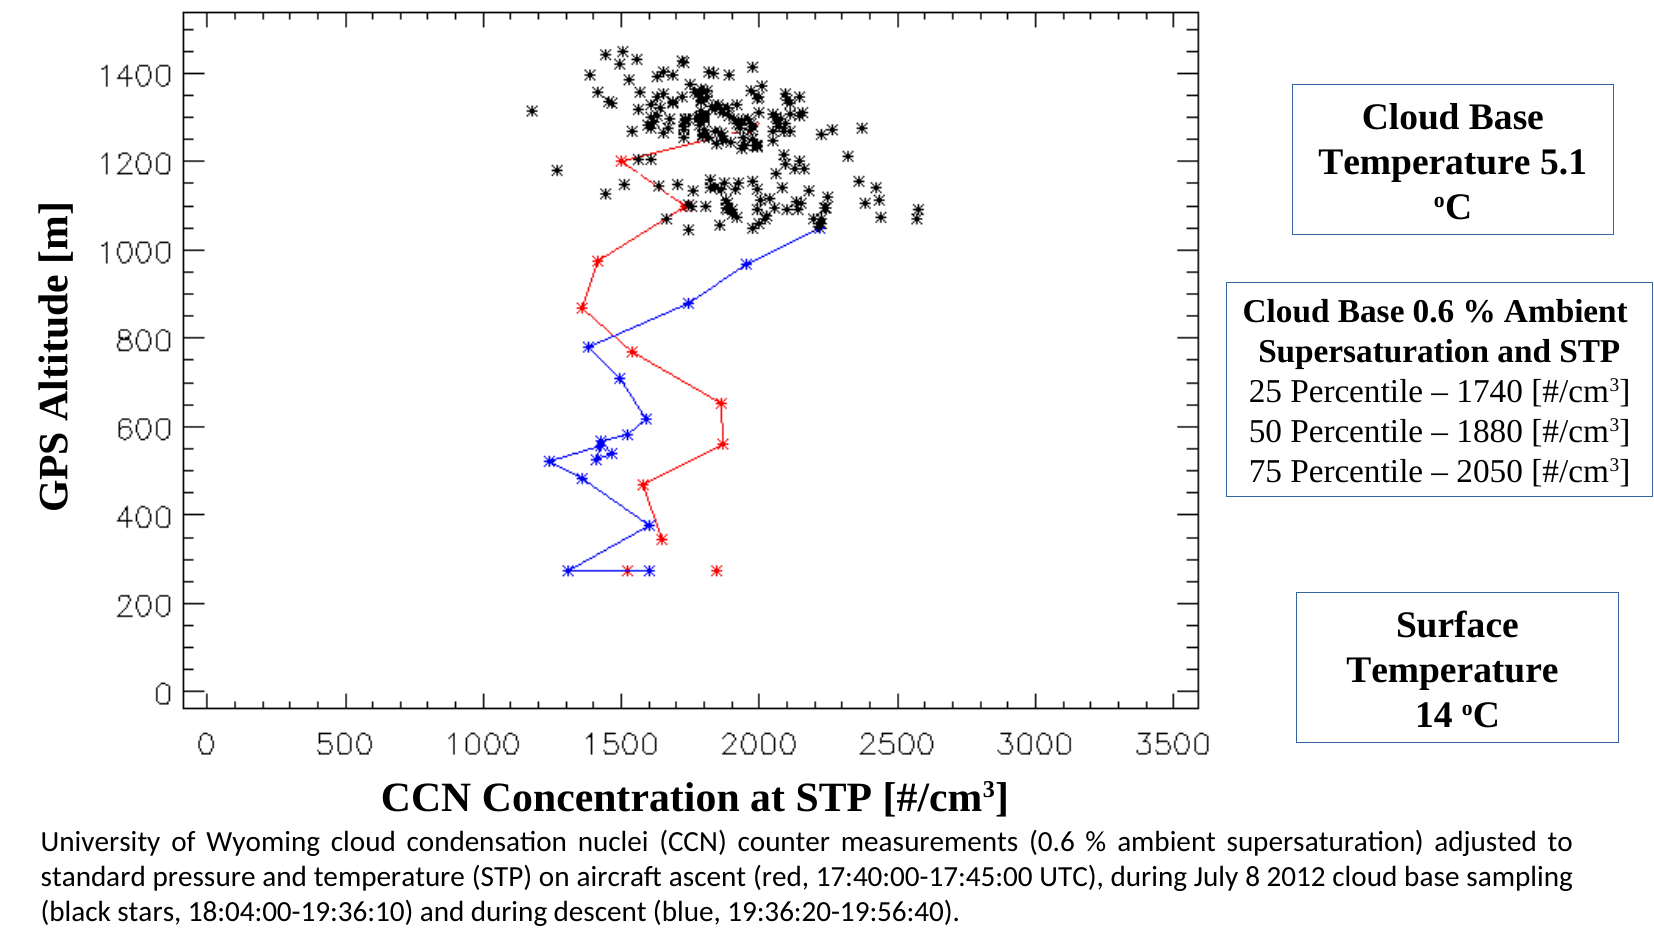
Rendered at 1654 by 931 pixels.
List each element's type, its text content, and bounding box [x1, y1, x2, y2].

text_box GPS Altitude [m] [18, 177, 85, 538]
text_box University of Wyoming cloud condensation nuclei (CCN) counter measurements (0.6 % ambient supersaturation) adjusted to standard pressure and temperature (STP) on aircraft ascent (red, 17:40:00-17:45:00 UTC), during July 8 2012 cloud base sampling (black stars, 18:04:00-19:36:10) and during descent (blue, 19:36:20-19:56:40). [25, 814, 1635, 928]
text_box Surface Temperature 14 oC [1296, 592, 1619, 734]
text_box CCN Concentration at STP [#/cm3] [174, 762, 1216, 813]
text_box Cloud Base 0.6 % Ambient Supersaturation and STP 25 Percentile – 1740 [#/cm3] 50 Percentile – 1880 [#/cm3] 75 Percentile – 2050 [#/cm3] [1226, 282, 1653, 487]
picture [1227, 487, 1276, 496]
picture [25, 3, 1276, 814]
text_box Cloud Base Temperature 5.1 oC [1292, 84, 1614, 226]
